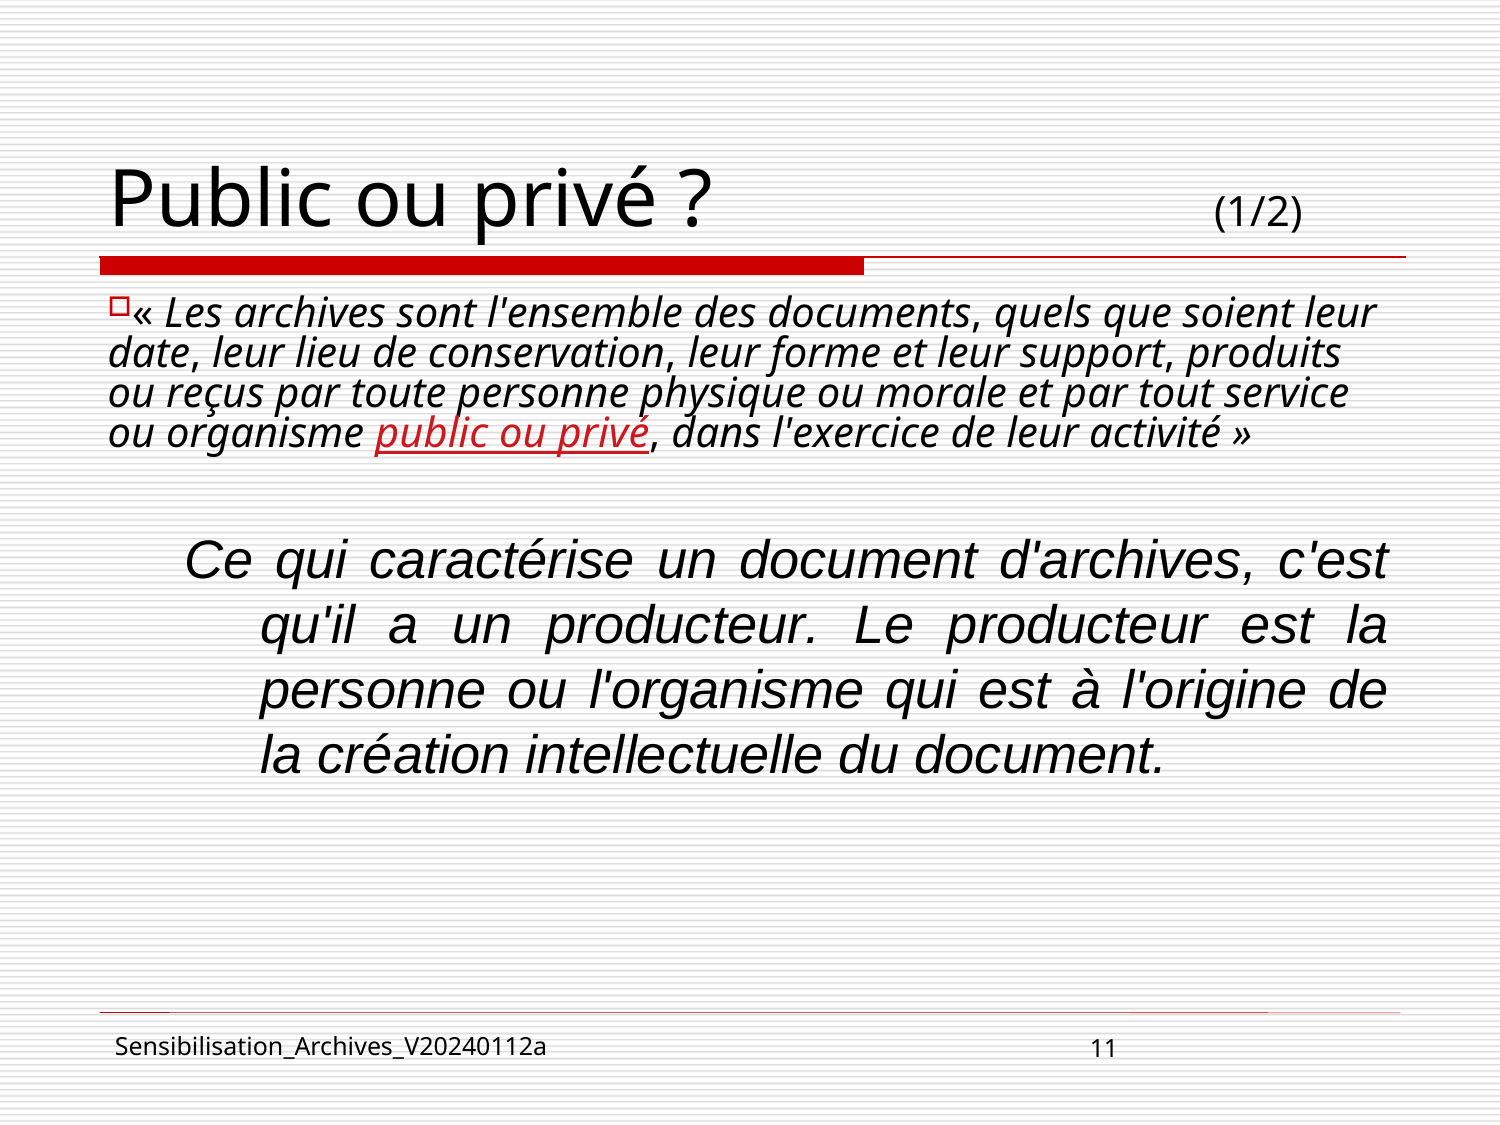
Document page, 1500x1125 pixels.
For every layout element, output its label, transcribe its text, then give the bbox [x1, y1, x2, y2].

picture [0, 0, 1500, 1125]
list « Les archives sont l'ensemble des documents, quels que soient leur date, leur lieu de conservation, leur forme et leur support, produits ou reçus par toute personne physique ou morale et par tout service ou organisme public ou privé, dans l'exercice de leur activité » Ce qui caractérise un document d'archives, c'est qu'il a un producteur. Le producteur est la personne ou l'organisme qui est à l'origine de la création intellectuelle du document. [92, 287, 1406, 988]
text_box Sensibilisation_Archives_V20240112a [100, 1023, 989, 1101]
text_box 33 [1074, 1024, 1400, 1103]
title Public ou privé ? (1/2) [94, 50, 1407, 250]
